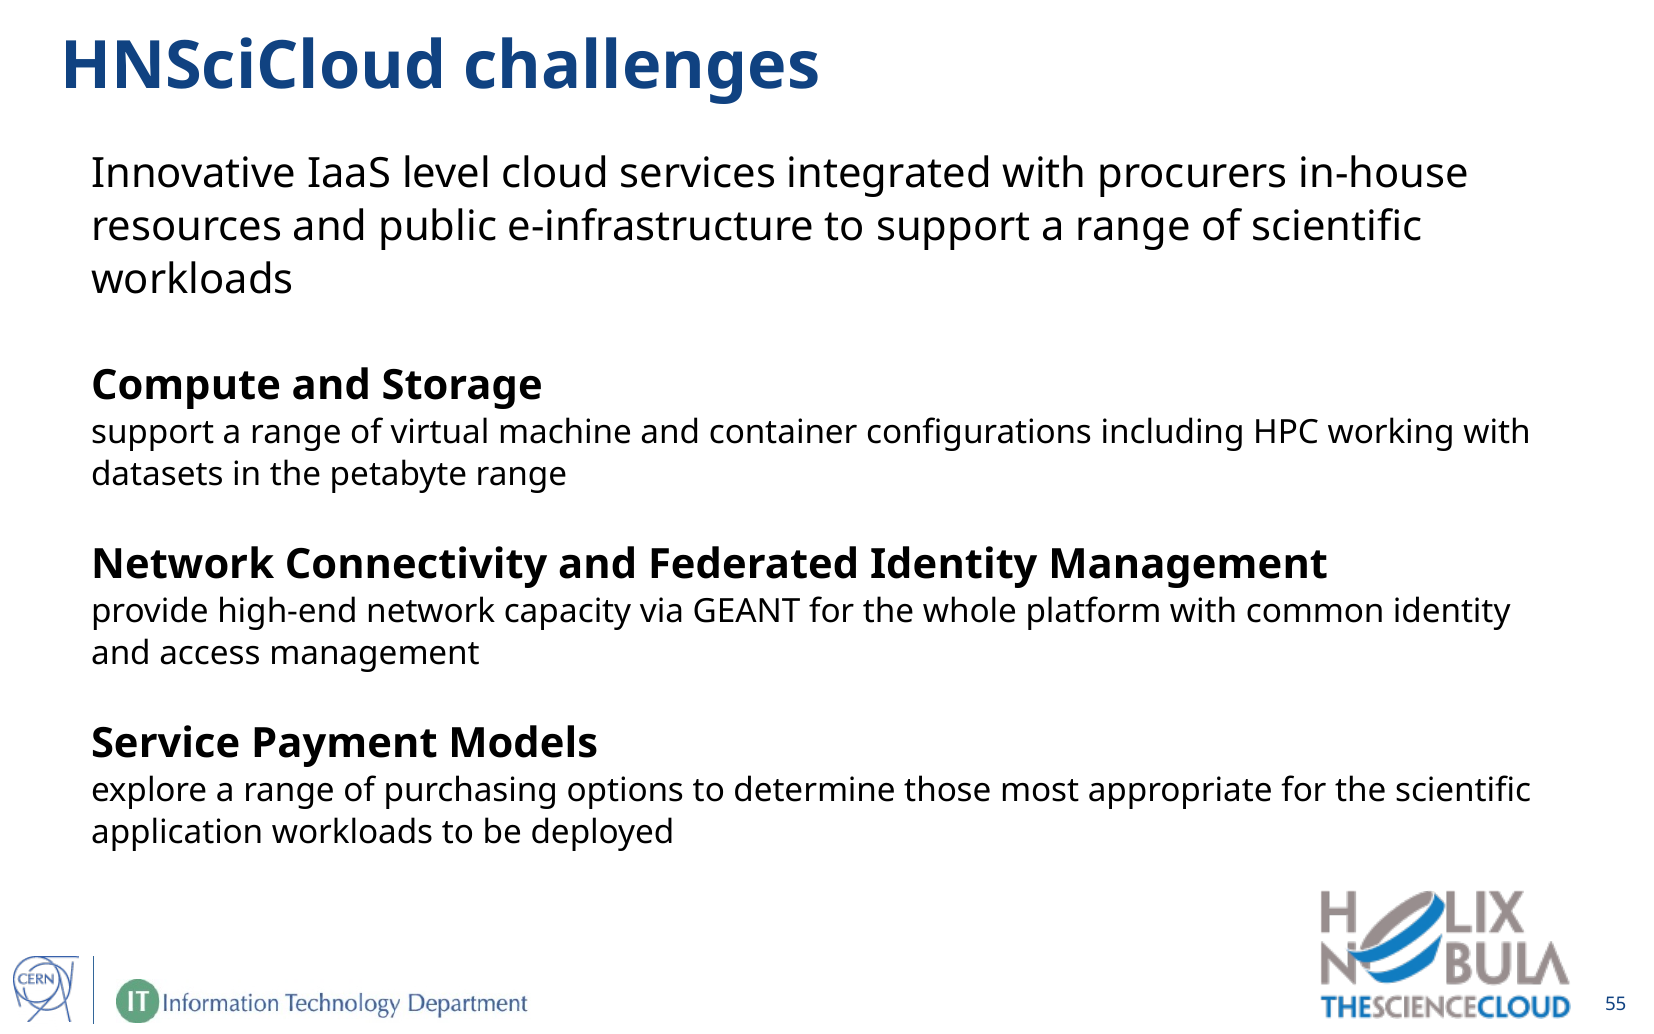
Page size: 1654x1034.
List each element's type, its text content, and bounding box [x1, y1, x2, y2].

picture [13, 956, 76, 1032]
title HNSciCloud challenges [60, 0, 1528, 138]
text_box Innovative IaaS level cloud services integrated with procurers in-house resources and public e-infrastructure to support a range of scientific workloads Compute and Storage support a range of virtual machine and container configurations including HPC working with datasets in the petabyte range Network Connectivity and Federated Identity Management provide high-end network capacity via GEANT for the whole platform with common identity and access management Service Payment Models explore a range of purchasing options to determine those most appropriate for the scientific application workloads to be deployed [76, 137, 1560, 1034]
picture [1320, 890, 1571, 1019]
